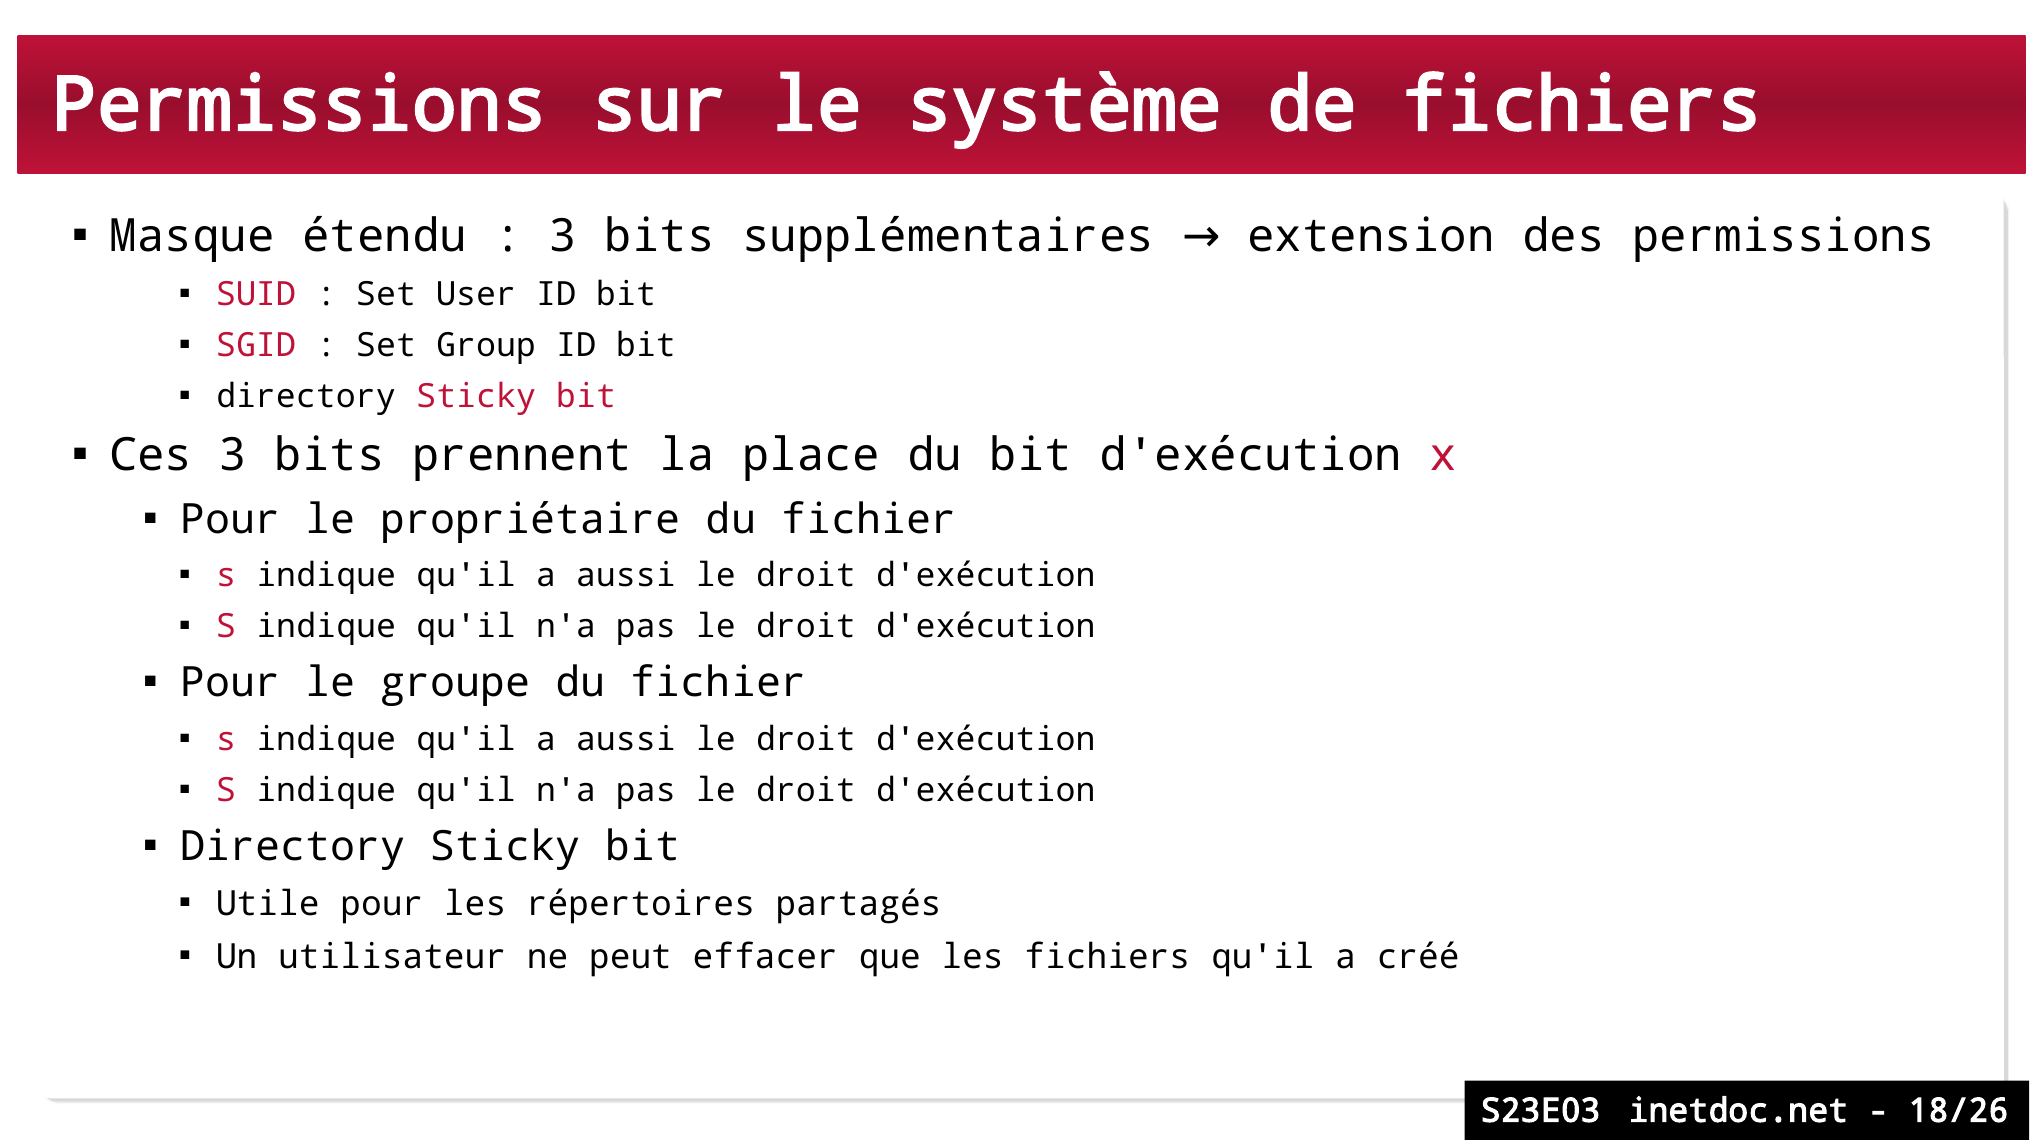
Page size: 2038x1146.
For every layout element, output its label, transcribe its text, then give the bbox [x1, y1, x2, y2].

text_box Masque étendu : 3 bits supplémentaires → extension des permissions SUID : Set User ID bit SGID : Set Group ID bit directory Sticky bit Ces 3 bits prennent la place du bit d'exécution x Pour le propriétaire du fichier s indique qu'il a aussi le droit d'exécution S indique qu'il n'a pas le droit d'exécution Pour le groupe du fichier s indique qu'il a aussi le droit d'exécution S indique qu'il n'a pas le droit d'exécution Directory Sticky bit Utile pour les répertoires partagés Un utilisateur ne peut effacer que les fichiers qu'il a créé [35, 188, 2004, 1099]
text_box Permissions sur le système de fichiers [17, 35, 2026, 174]
text_box S23E03 inetdoc.net - <numéro>/26 [1464, 1080, 2030, 1140]
